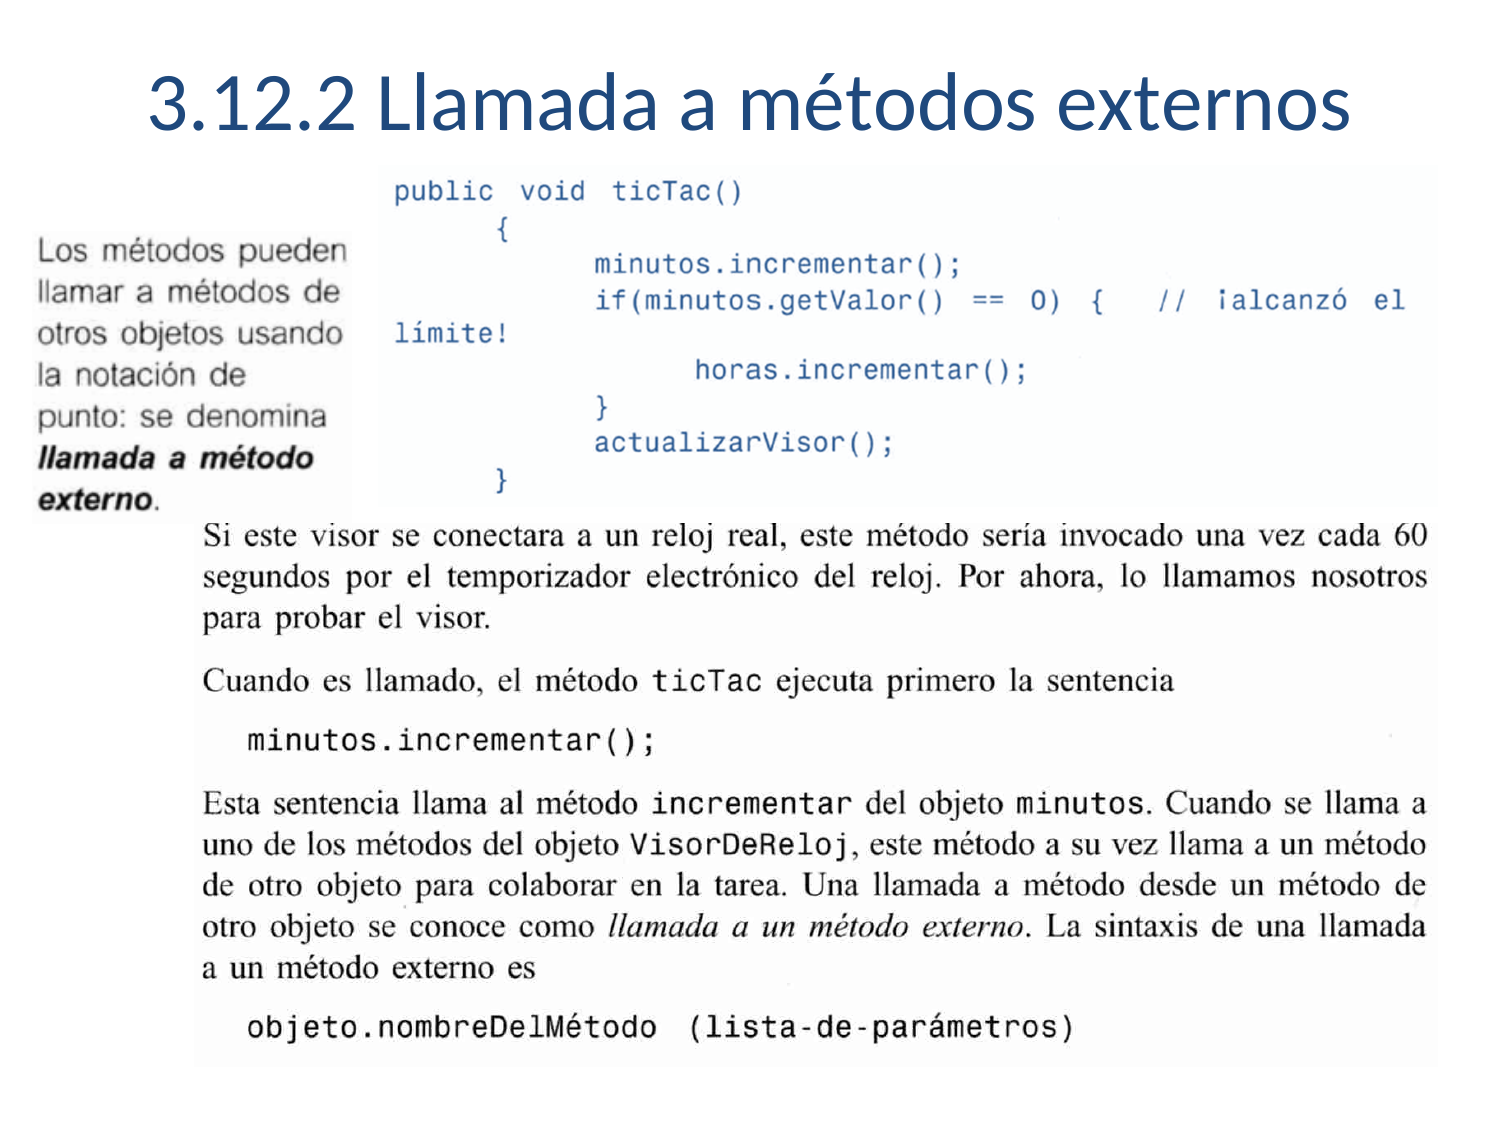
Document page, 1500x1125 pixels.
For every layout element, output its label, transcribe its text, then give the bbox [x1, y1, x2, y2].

title 3.12.2 Llamada a métodos externos [75, 45, 1426, 149]
picture [32, 231, 1438, 1067]
picture [378, 165, 1438, 508]
